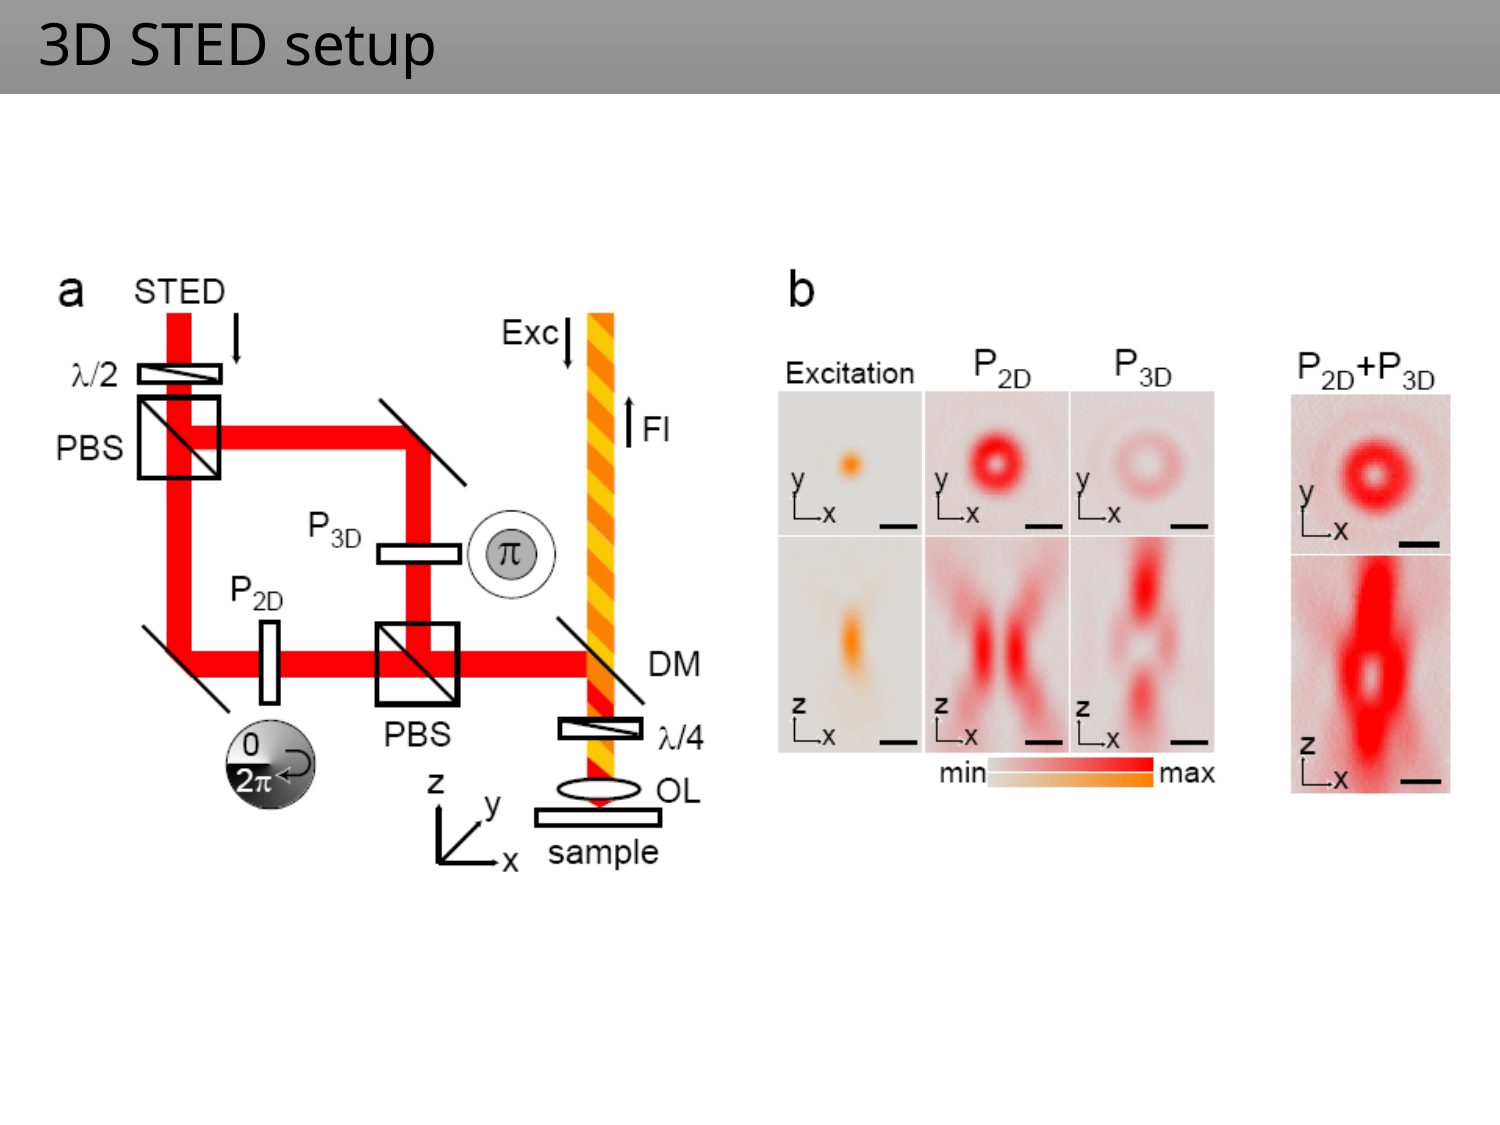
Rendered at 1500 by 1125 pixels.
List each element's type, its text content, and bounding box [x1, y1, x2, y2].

picture [37, 200, 1500, 933]
title 3D STED setup [23, 0, 1477, 94]
